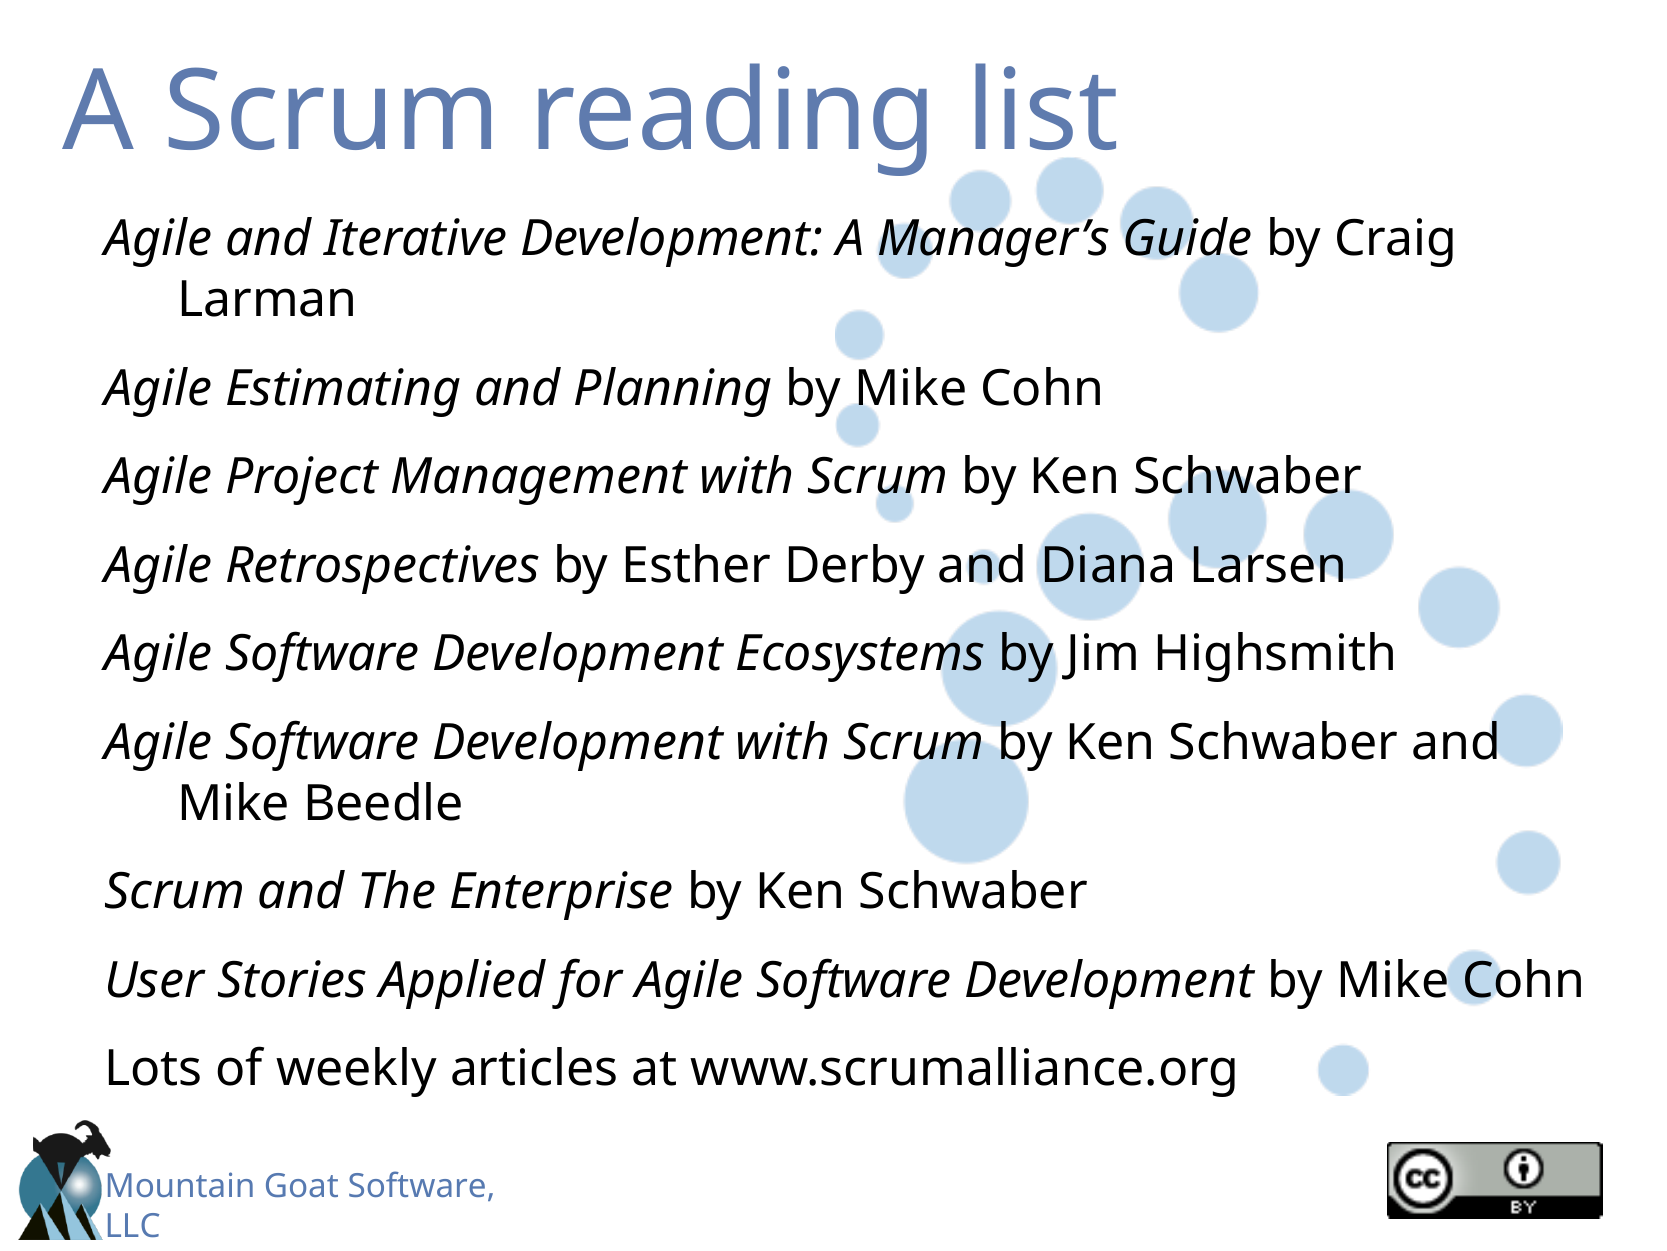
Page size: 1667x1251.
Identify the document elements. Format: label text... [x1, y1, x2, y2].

picture [835, 194, 1563, 199]
picture [1387, 1142, 1603, 1219]
list Agile and Iterative Development: A Manager’s Guide by Craig Larman Agile Estimating and Planning by Mike Cohn Agile Project Management with Scrum by Ken Schwaber Agile Retrospectives by Esther Derby and Diana Larsen Agile Software Development Ecosystems by Jim Highsmith Agile Software Development with Scrum by Ken Schwaber and Mike Beedle Scrum and The Enterprise by Ken Schwaber User Stories Applied for Agile Software Development by Mike Cohn Lots of weekly articles at www.scrumalliance.org [56, 199, 1609, 1116]
picture [18, 1120, 111, 1240]
title A Scrum reading list [56, 18, 1609, 194]
